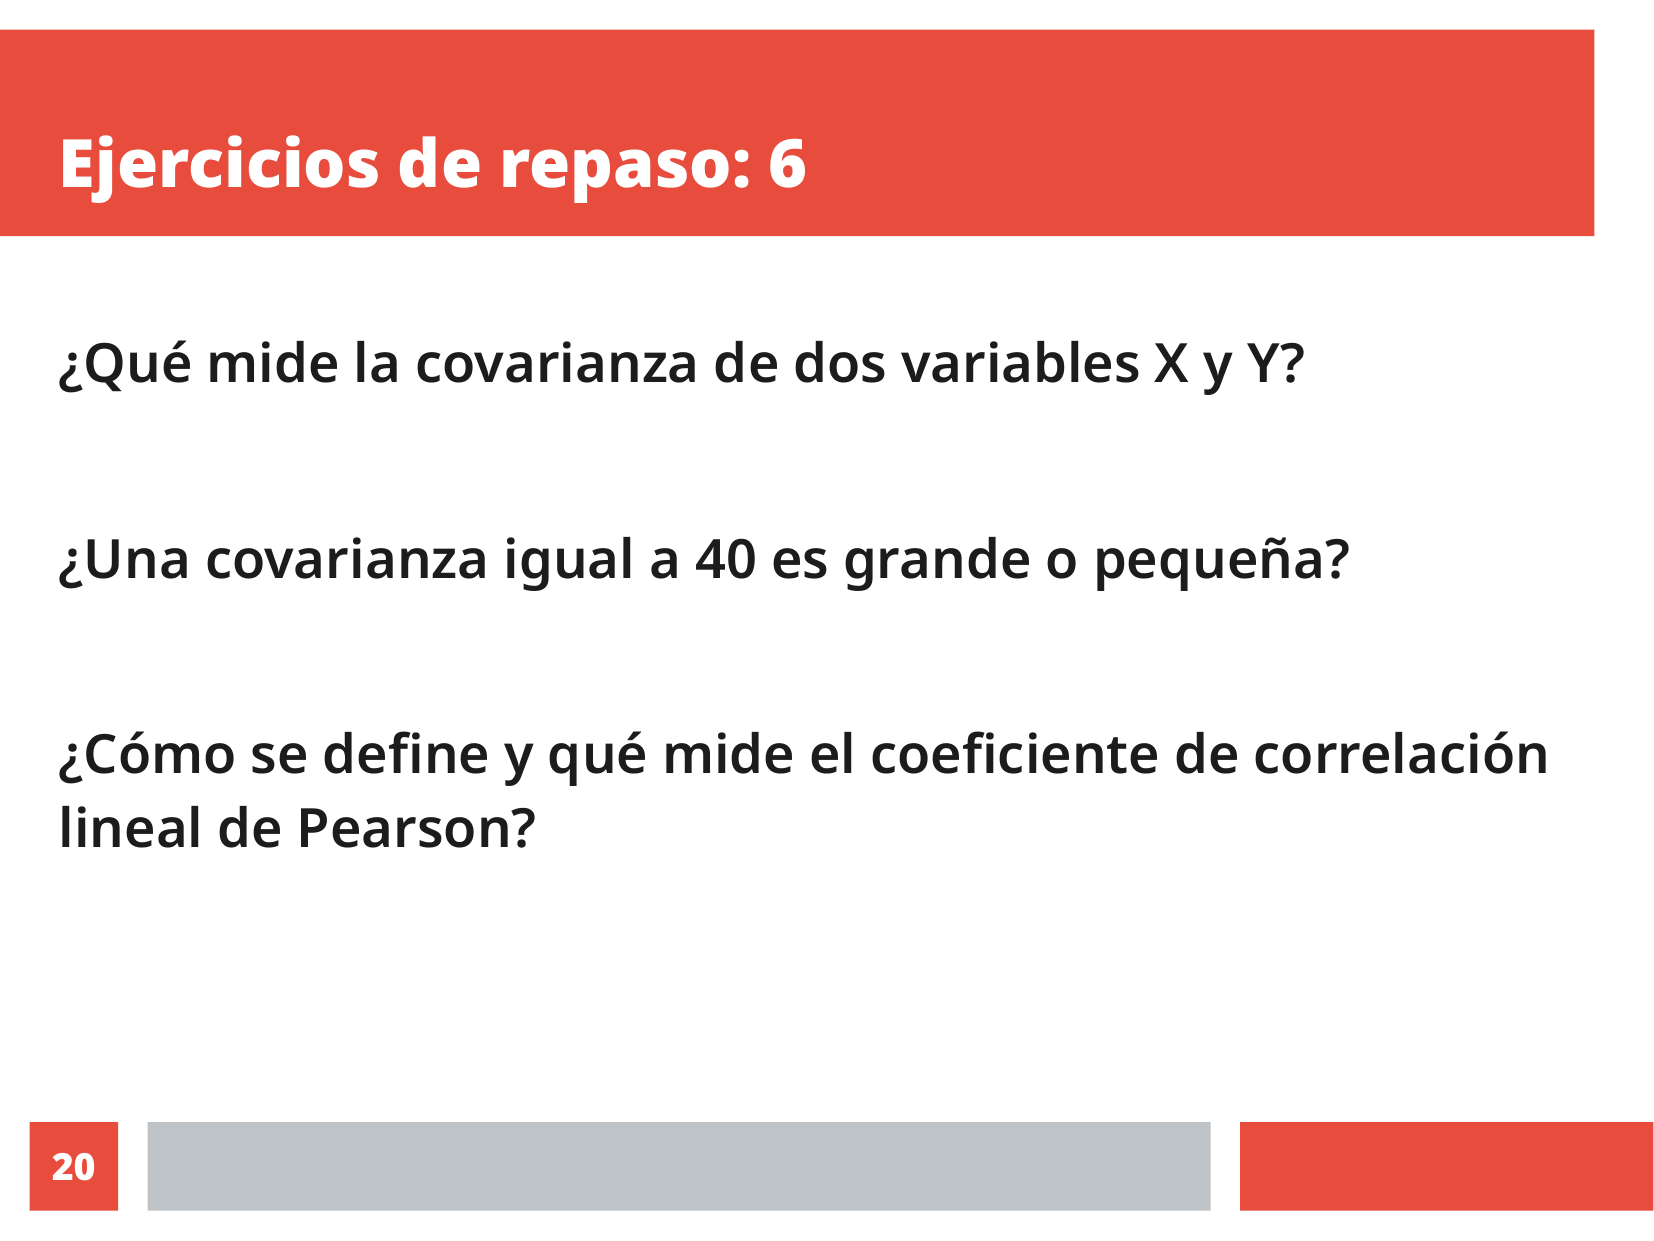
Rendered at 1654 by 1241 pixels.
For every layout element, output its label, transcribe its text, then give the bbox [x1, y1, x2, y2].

title Ejercicios de repaso: 6 [59, 59, 1595, 207]
list ¿Qué mide la covarianza de dos variables X y Y? ¿Una covarianza igual a 40 es grande o pequeña? ¿Cómo se define y qué mide el coeficiente de correlación lineal de Pearson? [59, 324, 1565, 1093]
